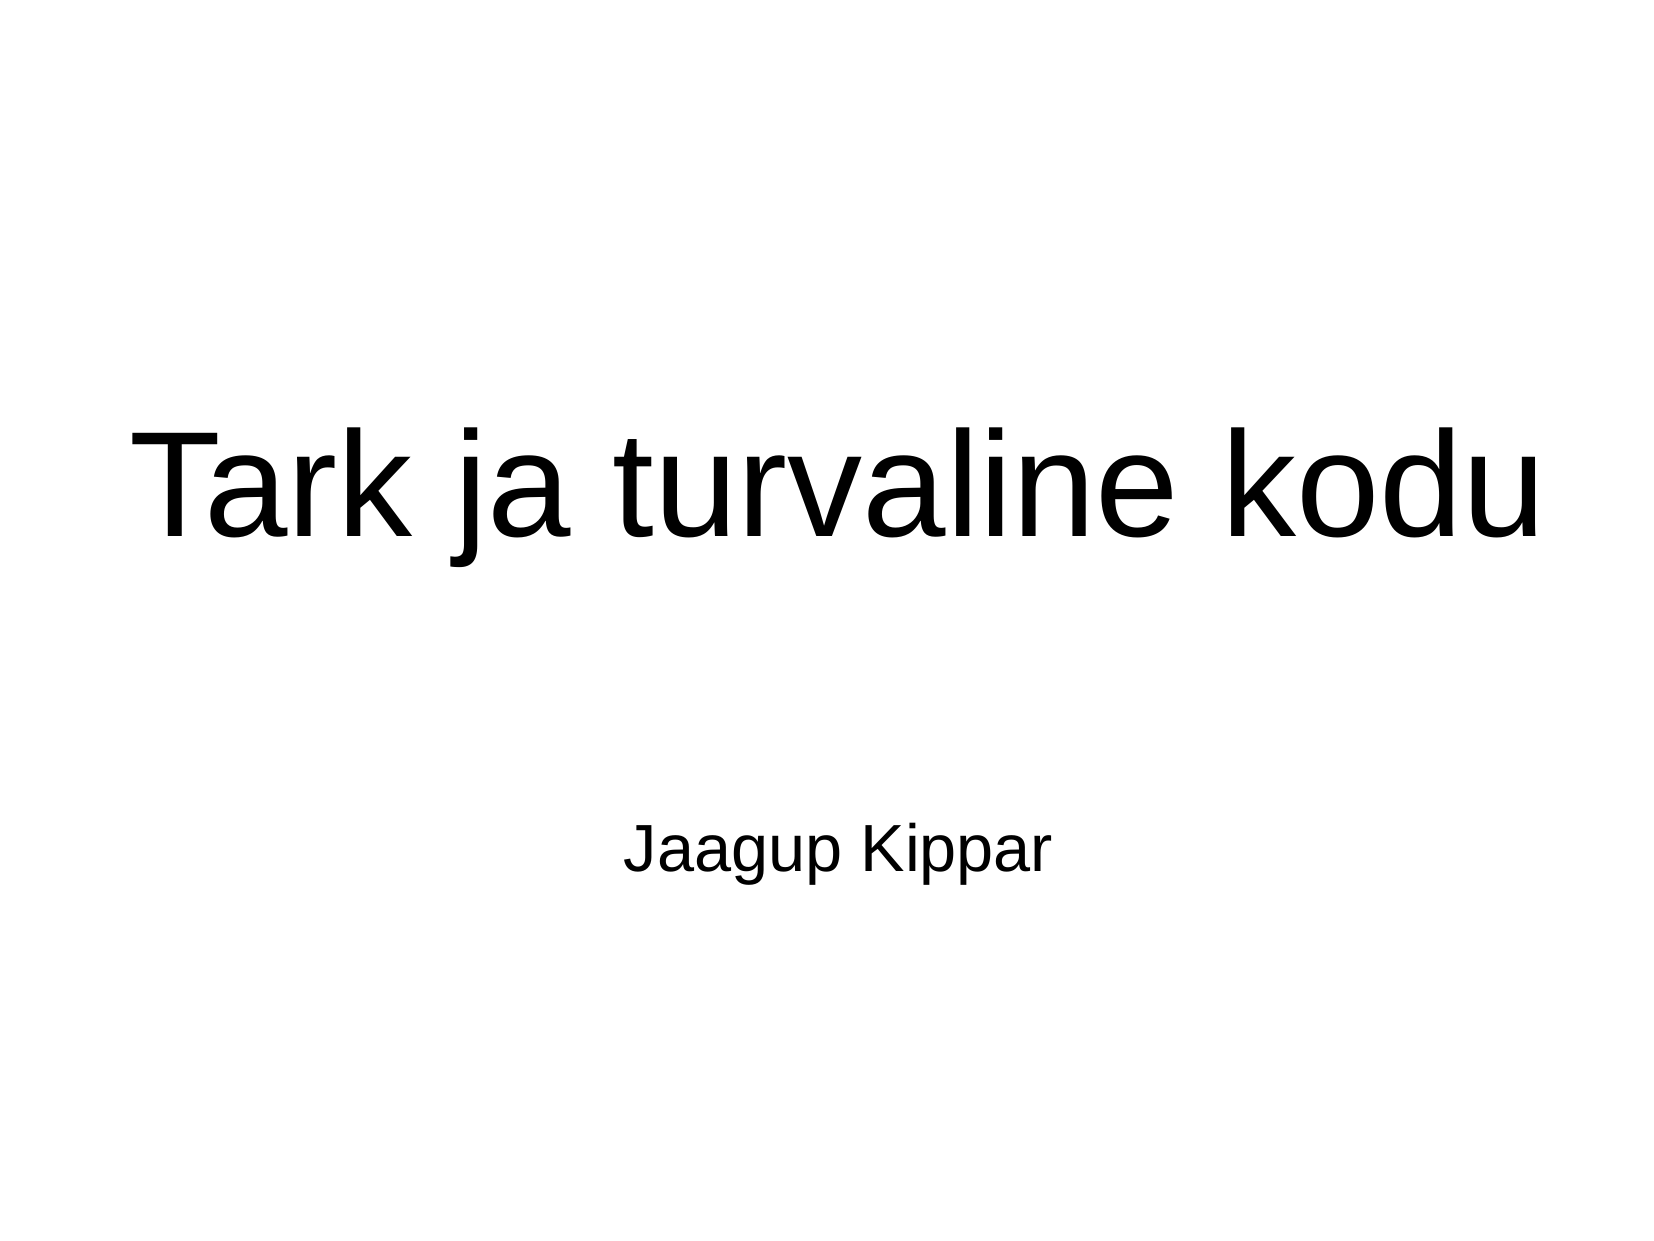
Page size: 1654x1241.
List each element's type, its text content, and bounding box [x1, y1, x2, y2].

subtitle Tark ja turvaline kodu Jaagup Kippar [94, 283, 1583, 1003]
